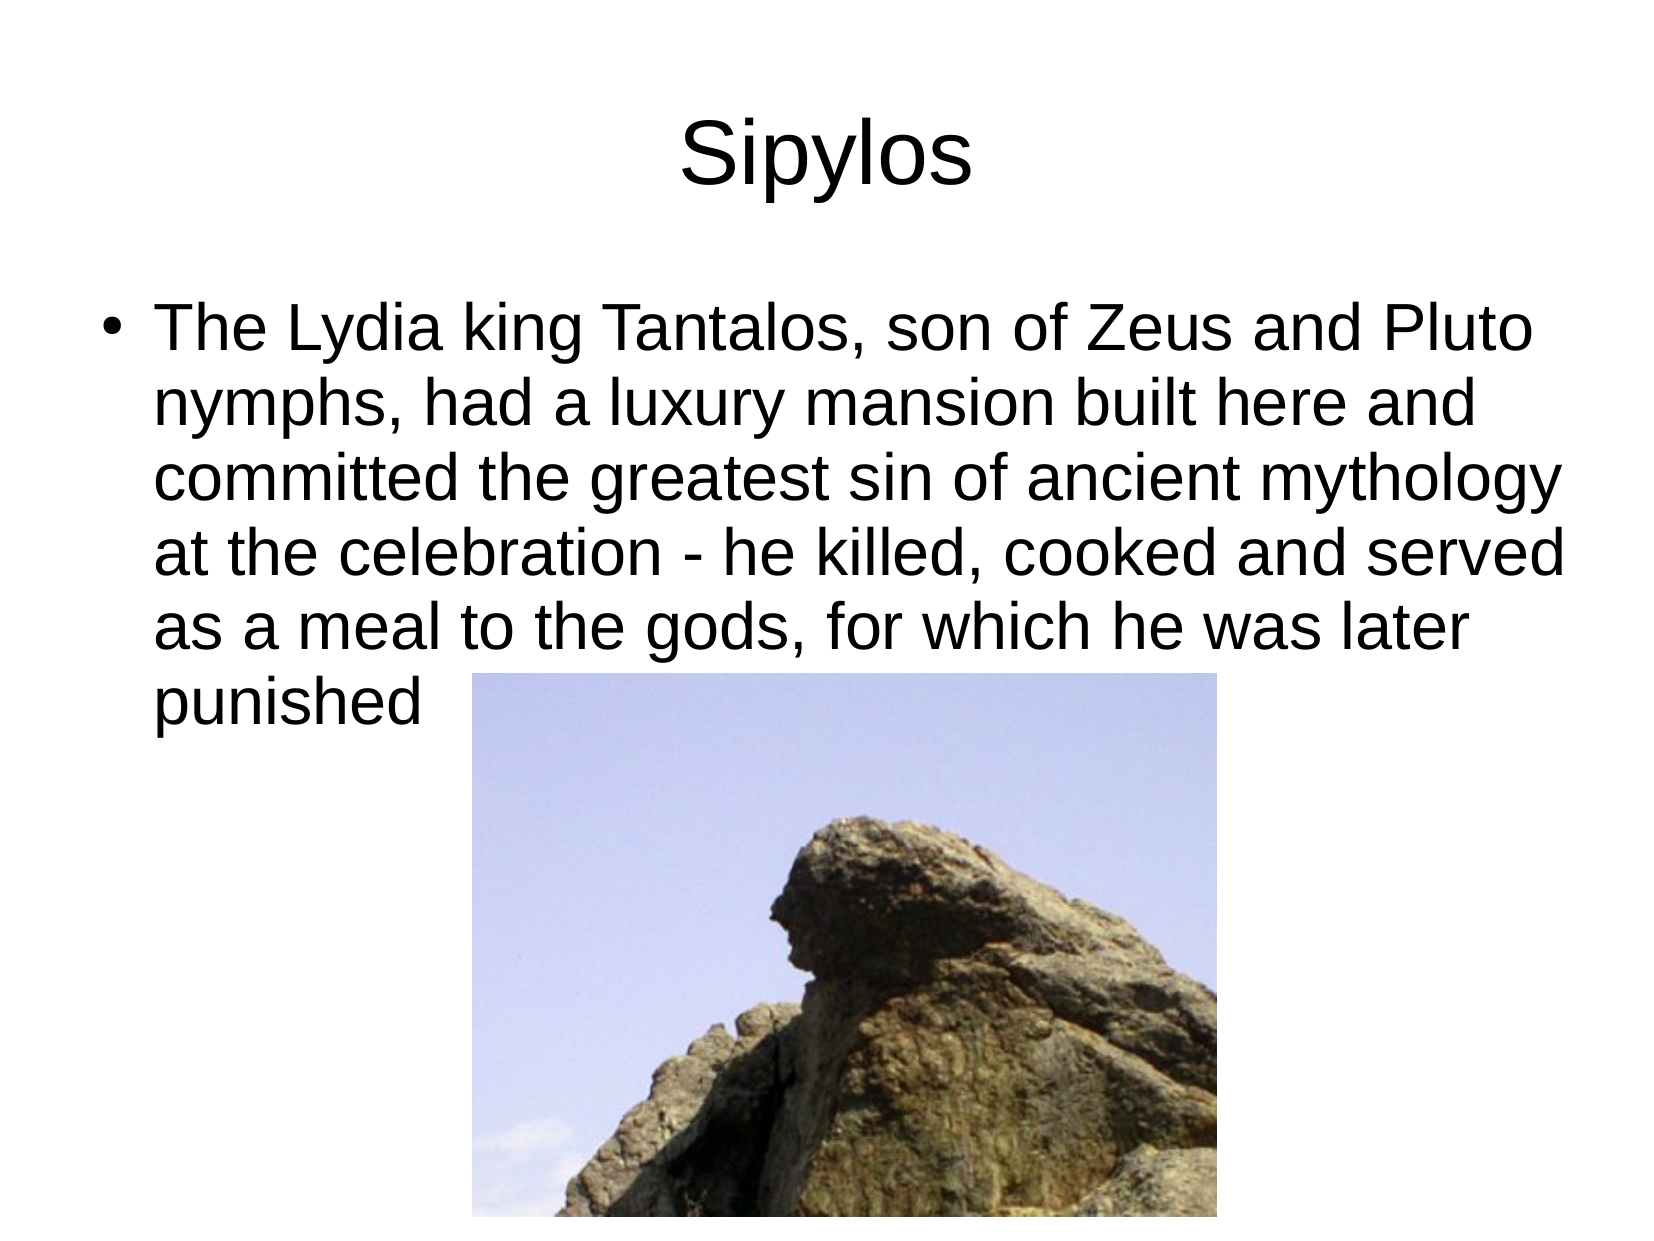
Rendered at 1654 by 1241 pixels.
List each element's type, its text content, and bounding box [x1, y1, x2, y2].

list The Lydia king Tantalos, son of Zeus and Pluto nymphs, had a luxury mansion built here and committed the greatest sin of ancient mythology at the celebration - he killed, cooked and served as a meal to the gods, for which he was later punished [82, 290, 1571, 1109]
title Sipylos [82, 49, 1571, 257]
picture [472, 673, 1217, 1217]
